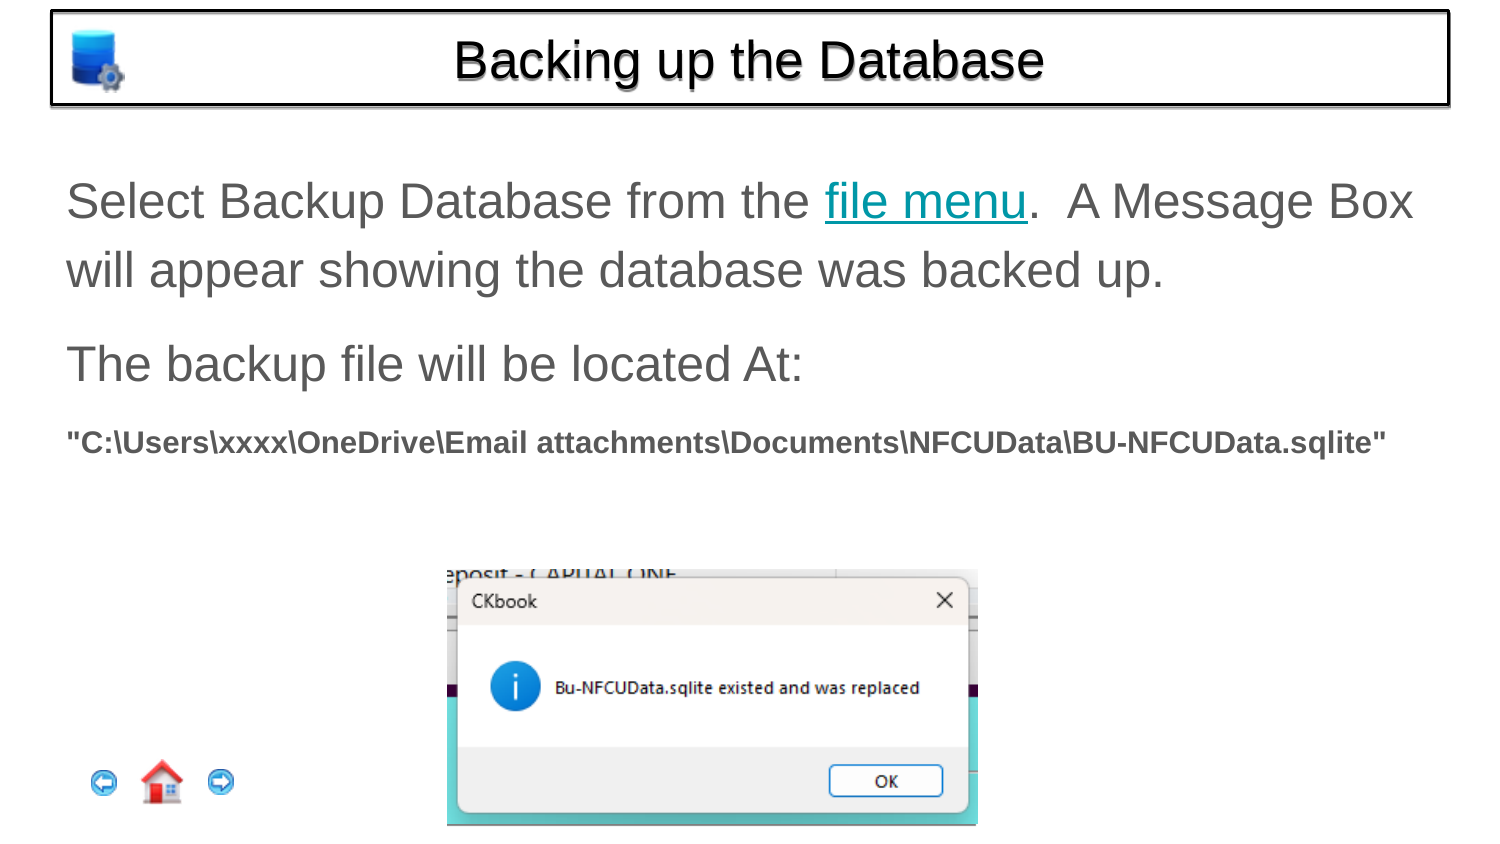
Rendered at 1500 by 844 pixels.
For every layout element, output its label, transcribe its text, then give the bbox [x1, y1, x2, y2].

list Select Backup Database from the file menu. A Message Box will appear showing the database was backed up. The backup file will be located At: "C:\Users\xxxx\OneDrive\Email attachments\Documents\NFCUData\BU-NFCUData.sqlite" [51, 144, 1449, 834]
picture [447, 569, 978, 825]
picture [137, 758, 188, 809]
picture [91, 770, 117, 796]
title Backing up the Database [51, 10, 1449, 105]
picture [208, 769, 234, 795]
picture [63, 22, 125, 93]
